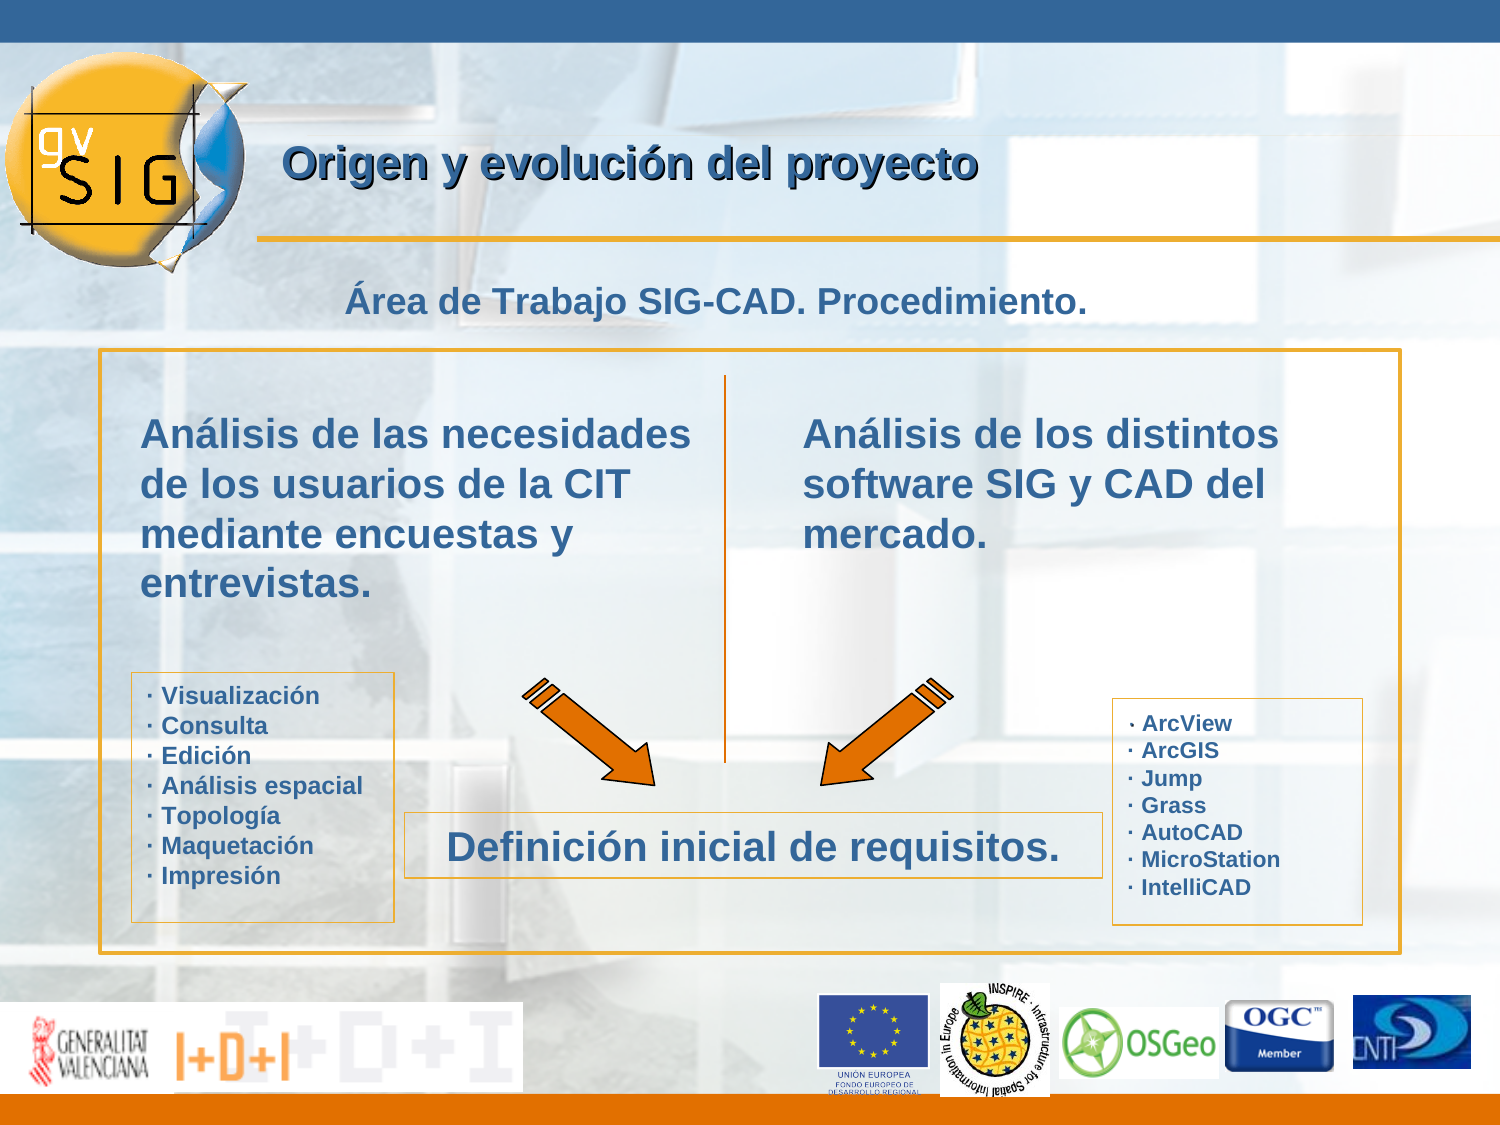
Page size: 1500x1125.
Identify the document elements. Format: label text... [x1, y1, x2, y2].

picture [1059, 1007, 1219, 1079]
text_box · ArcView · ArcGIS · Jump · Grass · AutoCAD · MicroStation · IntelliCAD [1112, 698, 1363, 943]
text_box Definición inicial de requisitos. [404, 812, 1103, 925]
picture [940, 983, 1050, 1097]
text_box Origen y evolución del proyecto [266, 131, 1500, 206]
picture [1353, 995, 1471, 1069]
text_box Análisis de los distintos software SIG y CAD del mercado. [787, 399, 1338, 608]
text_box Área de Trabajo SIG-CAD. Procedimiento. [329, 269, 1164, 334]
picture [817, 993, 930, 1095]
text_box [522, 678, 549, 700]
text_box [915, 684, 946, 709]
text_box [926, 678, 954, 700]
picture [0, 1002, 523, 1094]
picture [0, 49, 250, 276]
text_box Análisis de las necesidades de los usuarios de la CIT mediante encuestas y entrevistas. [125, 399, 713, 674]
text_box · Visualización · Consulta · Edición · Análisis espacial · Topología · Maquetación · Impresión [131, 672, 395, 962]
text_box [541, 693, 655, 786]
text_box [820, 693, 935, 786]
text_box [529, 684, 560, 709]
picture [1225, 1000, 1334, 1072]
